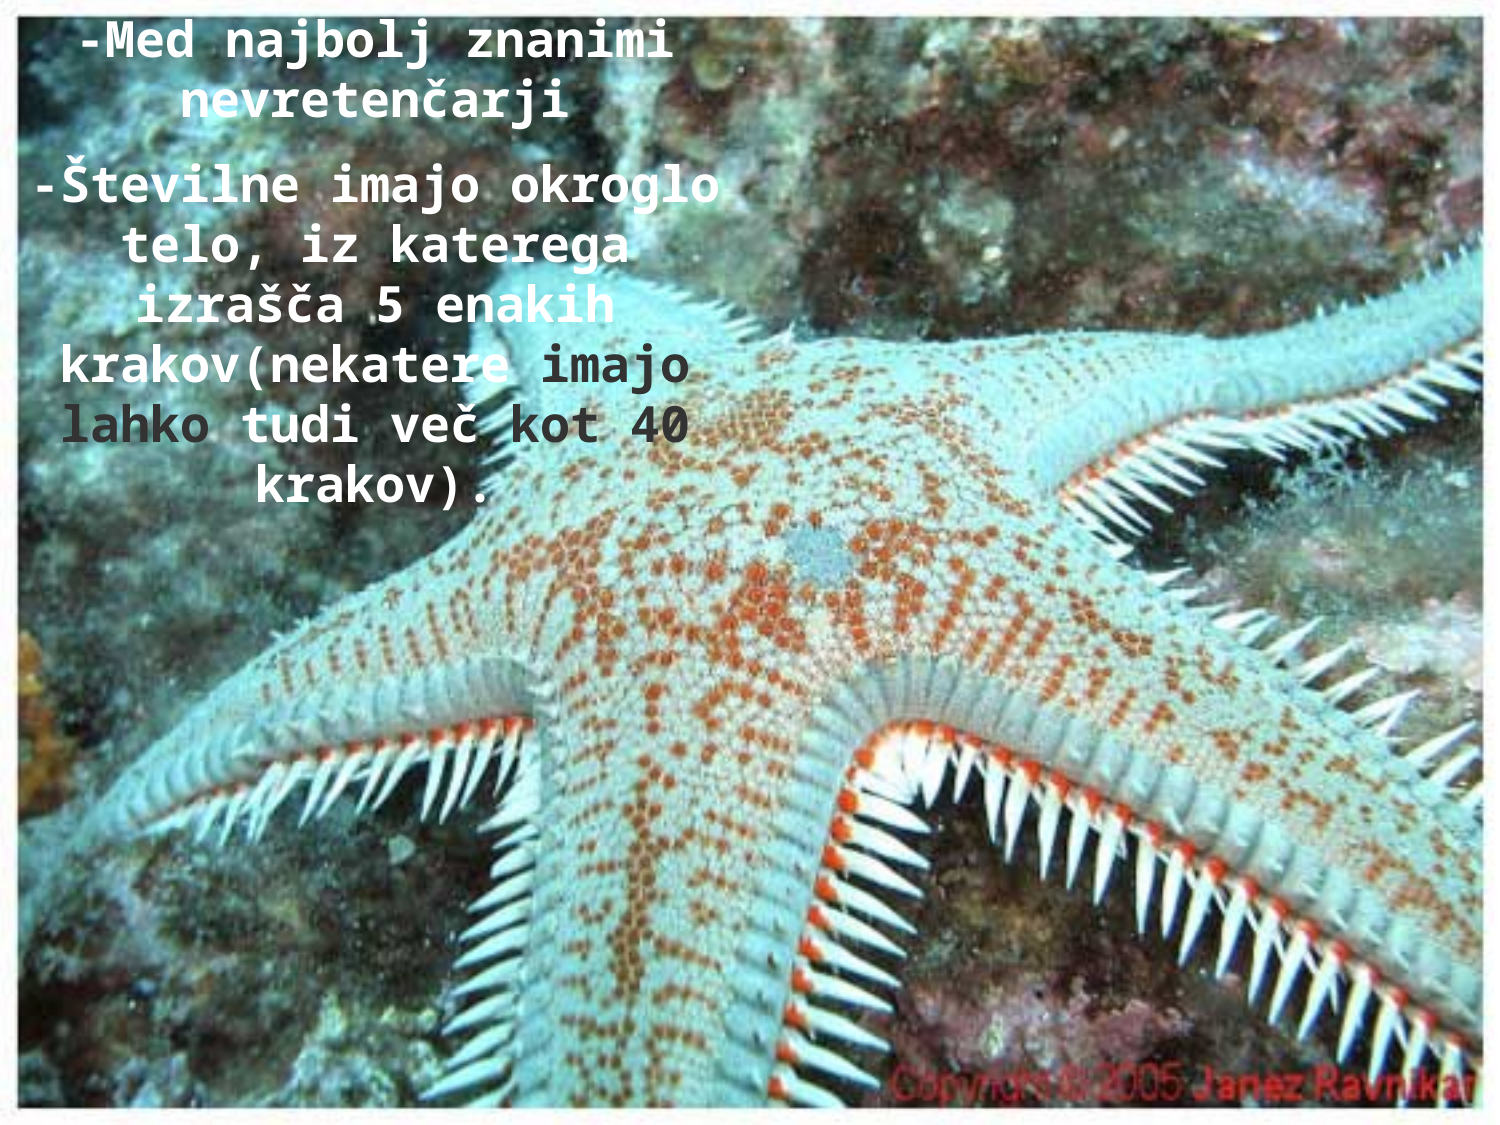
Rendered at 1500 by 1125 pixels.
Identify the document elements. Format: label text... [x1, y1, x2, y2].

text_box -Med najbolj znanimi nevretenčarji -Številne imajo okroglo telo, iz katerega izrašča 5 enakih krakov(nekatere imajo lahko tudi več kot 40 krakov). [0, 0, 750, 520]
picture [0, 0, 1500, 1125]
